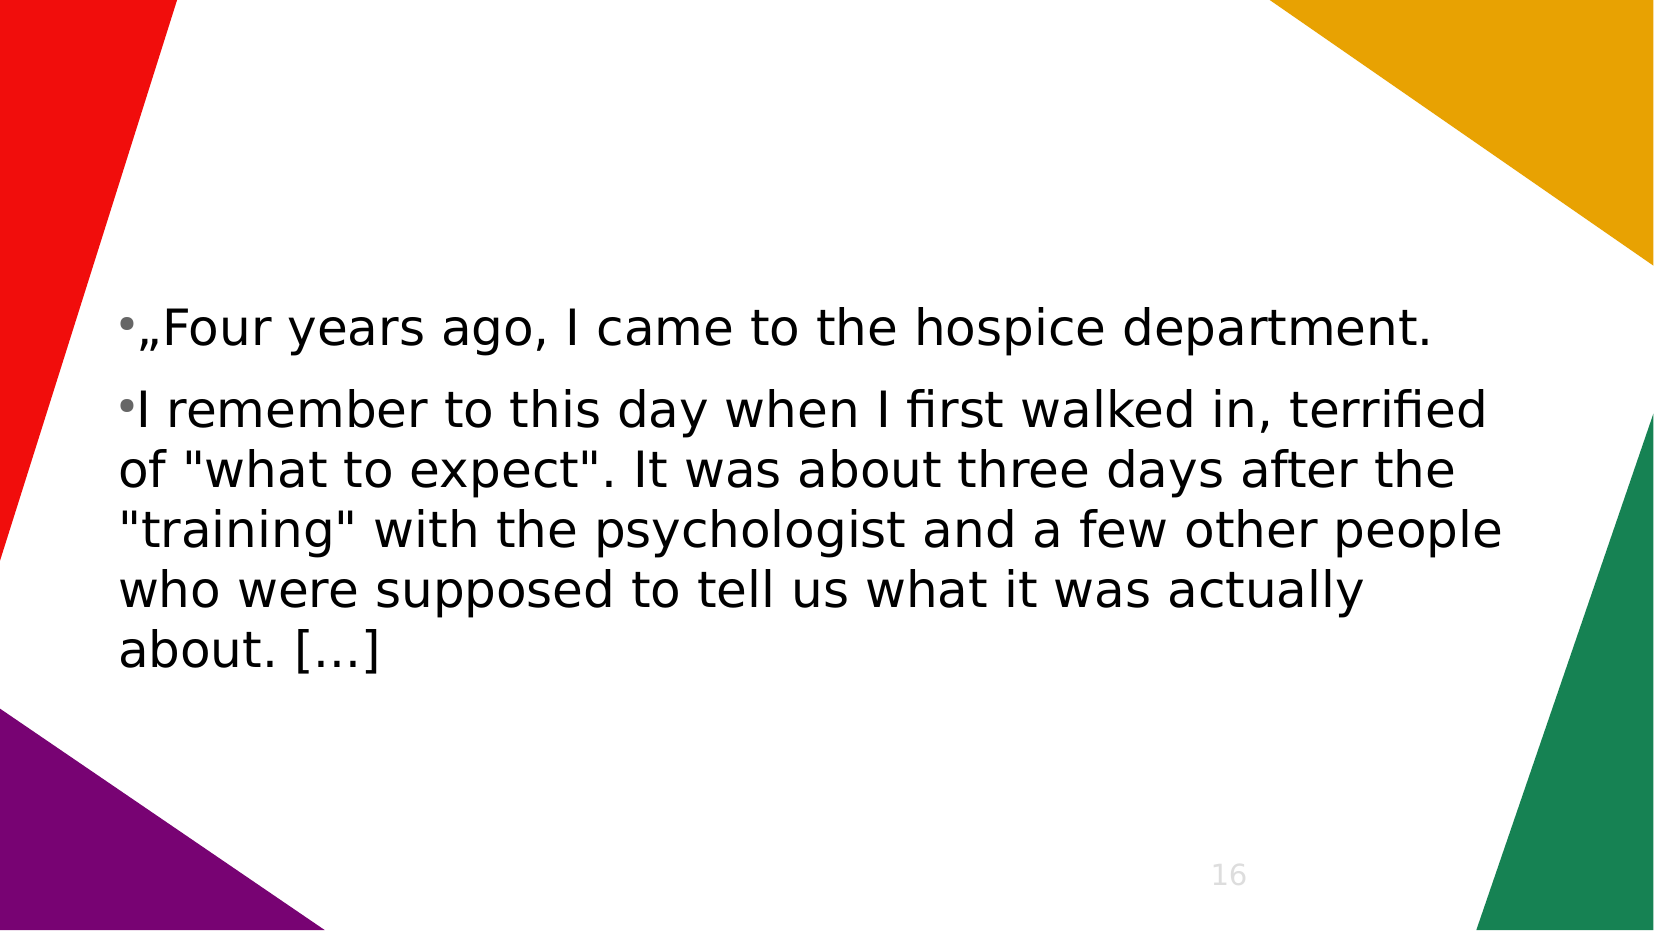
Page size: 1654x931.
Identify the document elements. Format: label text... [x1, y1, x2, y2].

text_box [1210, 856, 1595, 916]
list „Four years ago, I came to the hospice department. I remember to this day when I first walked in, terrified of "what to expect". It was about three days after the "training" with the psychologist and a few other people who were supposed to tell us what it was actually about. [...] [118, 295, 1536, 886]
